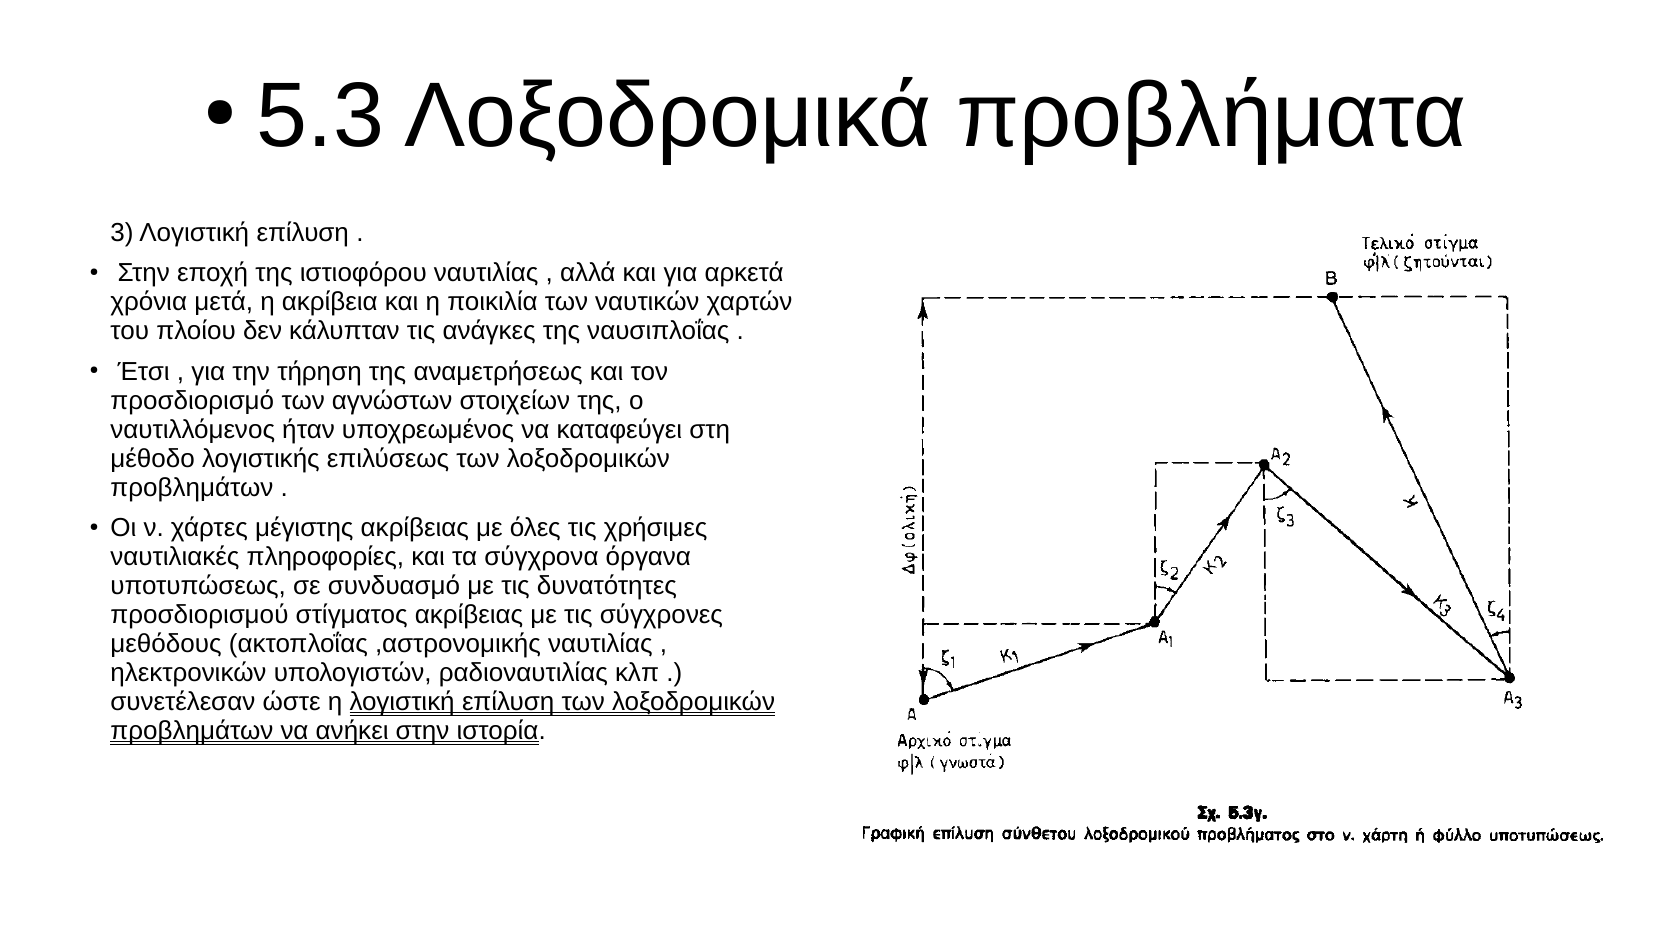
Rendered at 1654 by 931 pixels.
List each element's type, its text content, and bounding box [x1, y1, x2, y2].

list 3) Λογιστική επίλυση . Στην εποχή της ιστιοφόρου ναυτιλίας , αλλά και για αρκετά χρόνια μετά, η ακρίβεια και η ποικιλία των ναυτικών χαρτών του πλοίου δεν κάλυπταν τις ανάγκες της ναυσιπλοΐας . Έτσι , για την τήρηση της αναμετρήσεως και τον προσδιορισμό των αγνώστων στοιχείων της, ο ναυτιλλόμενος ήταν υποχρεωμένος να καταφεύγει στη μέθοδο λογιστικής επιλύσεως των λοξοδρομικών προβλημάτων . Οι ν. χάρτες μέγιστης ακρίβειας με όλες τις χρήσιμες ναυτιλιακές πληροφορίες, και τα σύγχρονα όργανα υποτυπώσεως, σε συνδυασμό με τις δυνατότητες προσδιορισμού στίγματος ακρίβειας με τις σύγχρονες μεθόδους (ακτοπλοΐας ,αστρονομικής ναυτιλίας , ηλεκτρονικών υπολογιστών, ραδιοναυτιλίας κλπ .) συνετέλεσαν ώστε η λογιστική επίλυση των λοξοδρομικών προβλημάτων να ανήκει στην ιστορία. [82, 217, 809, 758]
picture [825, 217, 1613, 863]
title 5.3 Λοξοδρομικά προβλήματα [82, 37, 1571, 193]
